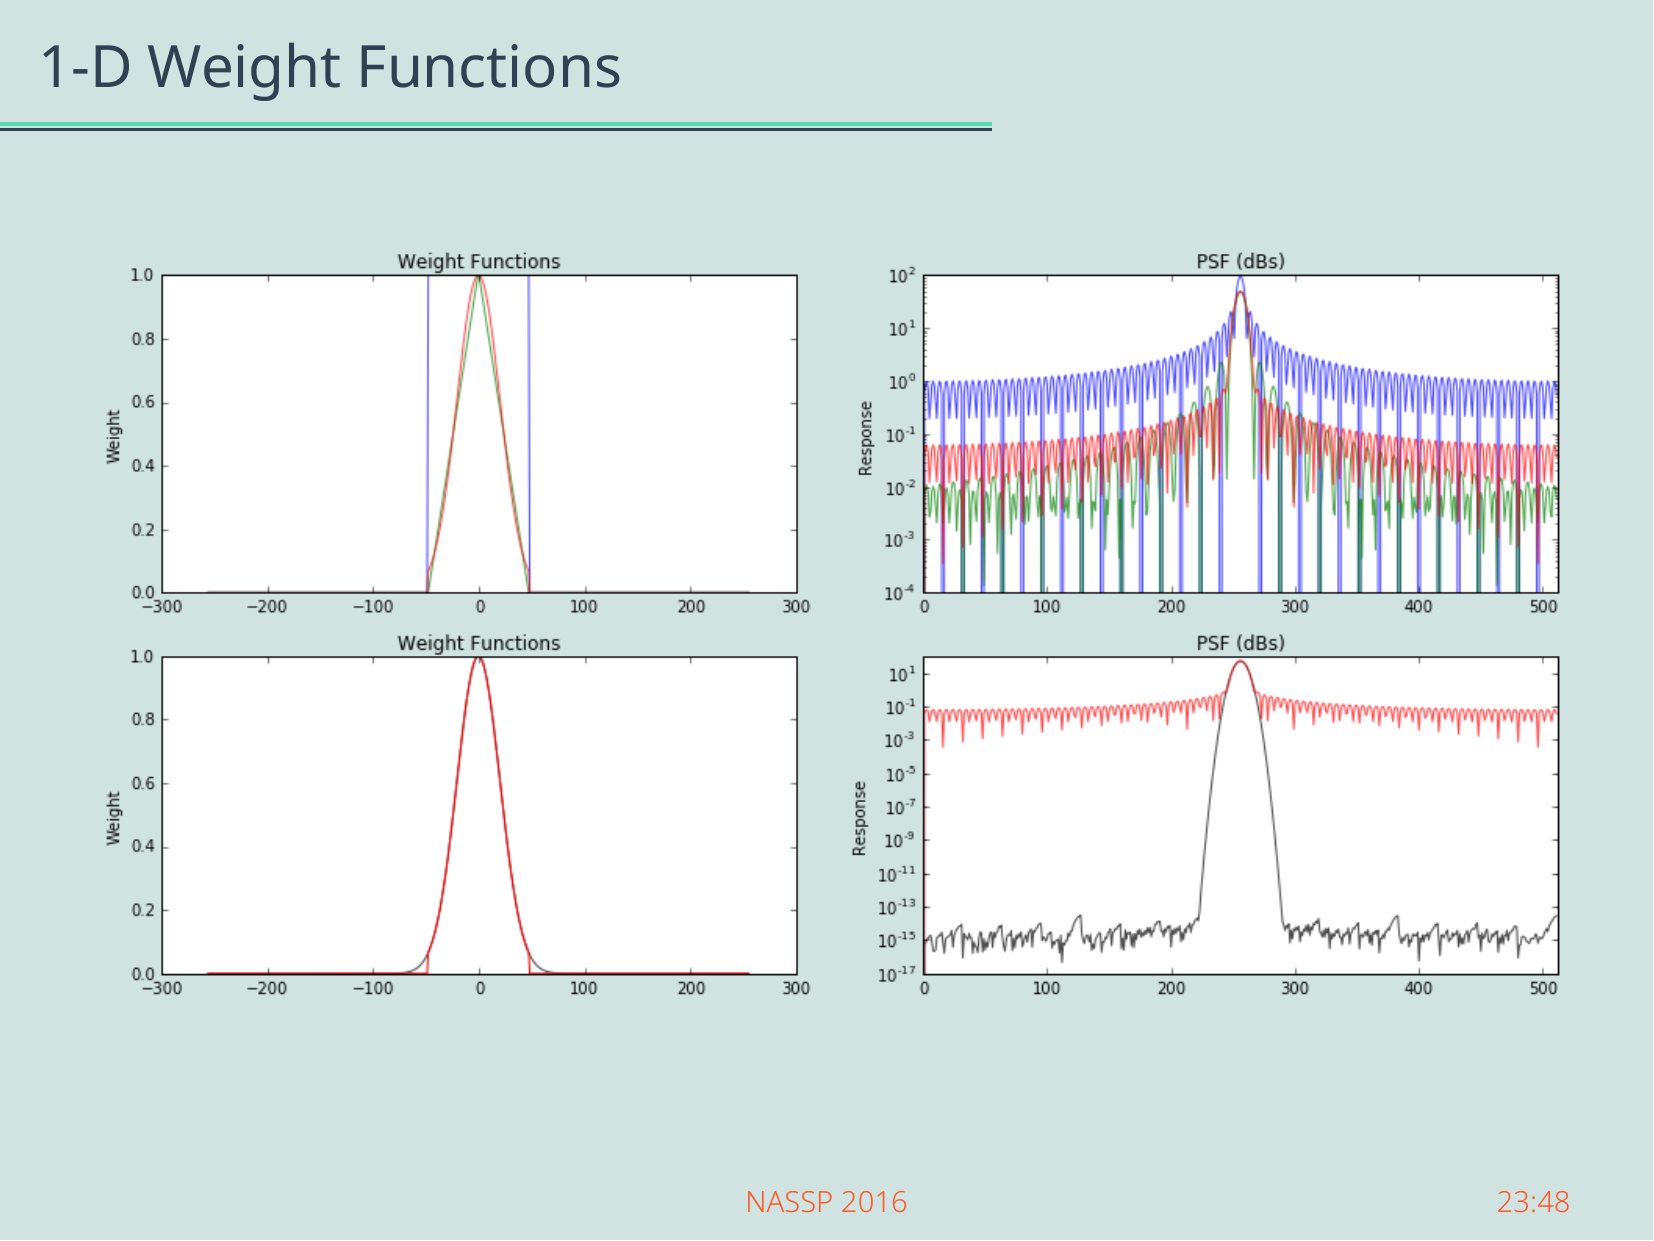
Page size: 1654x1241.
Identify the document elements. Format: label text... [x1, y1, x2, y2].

text_box 1-D Weight Functions [23, 17, 1063, 103]
picture [96, 242, 1569, 1008]
